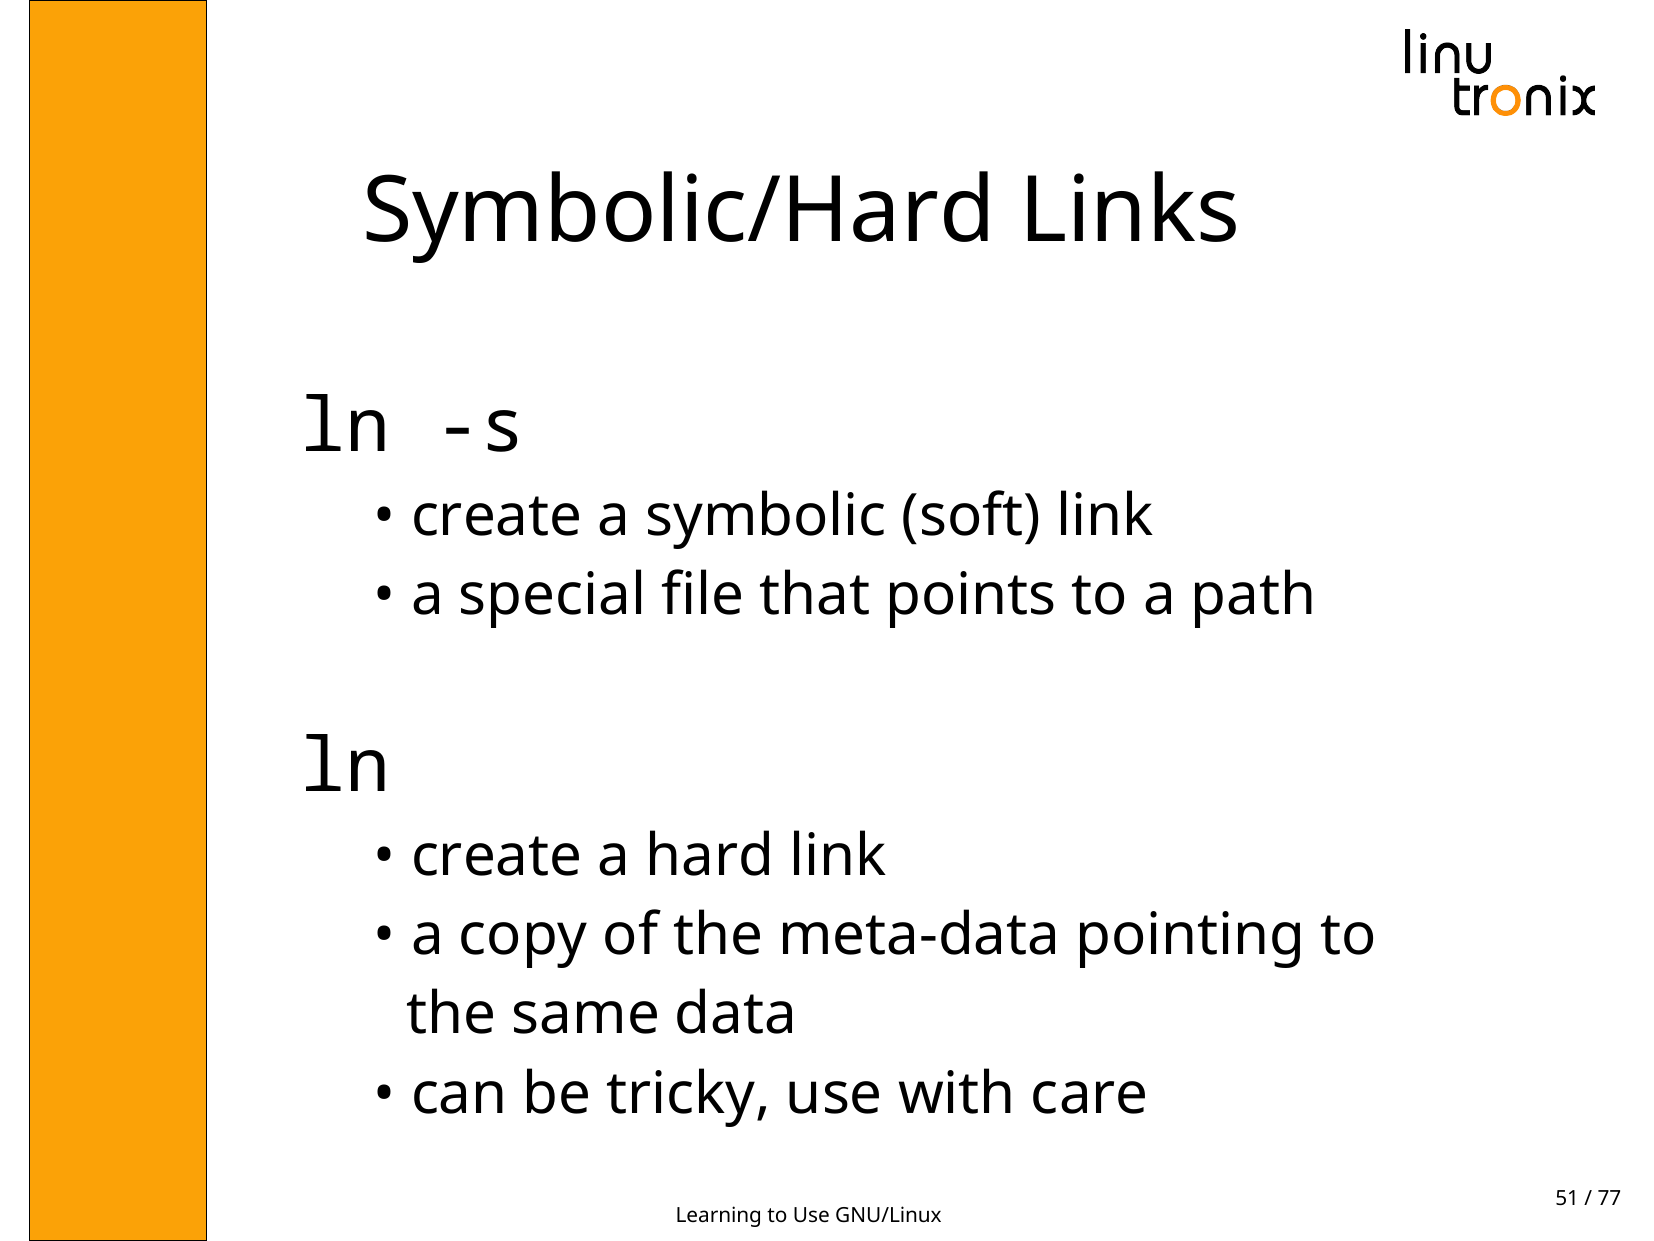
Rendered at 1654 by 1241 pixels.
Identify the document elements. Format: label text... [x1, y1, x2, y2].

text_box ln -s • create a symbolic (soft) link • a special file that points to a path ln • create a hard link • a copy of the meta-data pointing to the same data • can be tricky, use with care [300, 370, 1584, 1020]
text_box Symbolic/Hard Links [362, 143, 1296, 263]
picture [1405, 29, 1595, 116]
